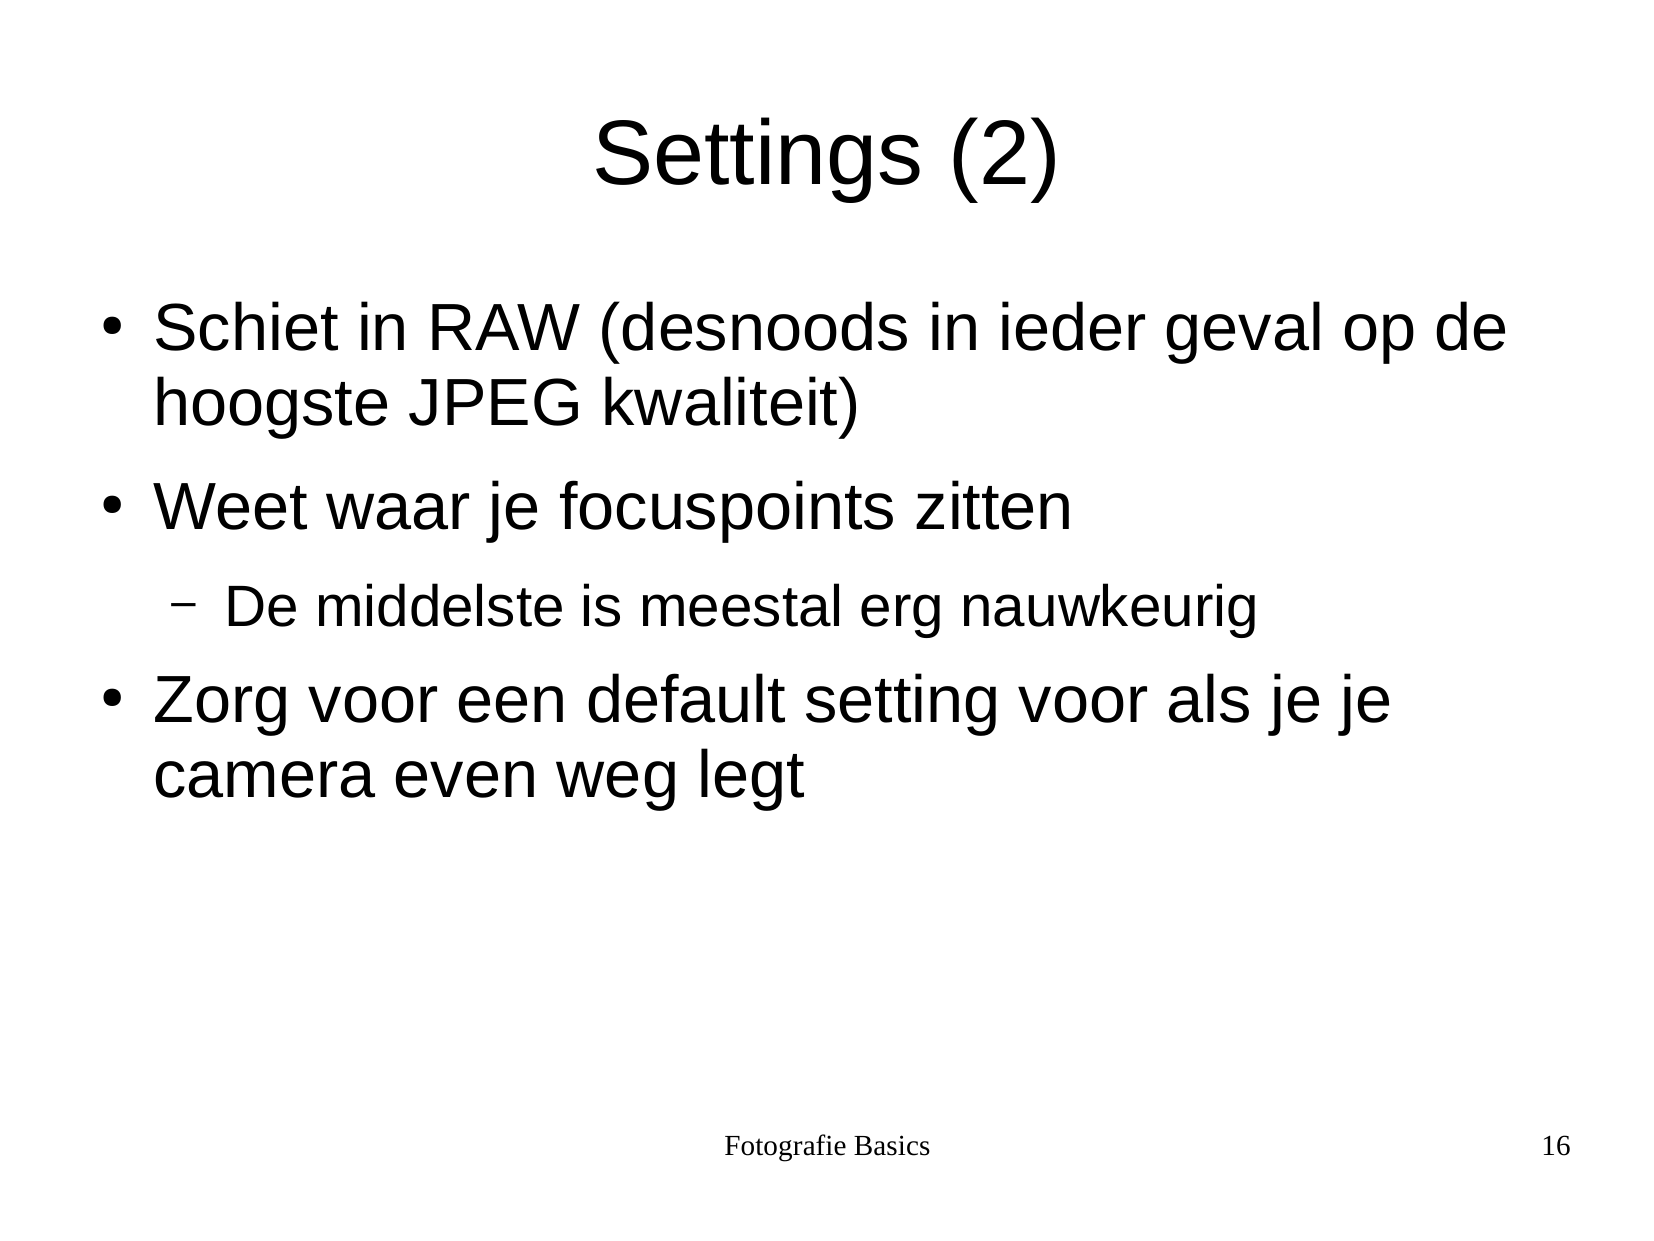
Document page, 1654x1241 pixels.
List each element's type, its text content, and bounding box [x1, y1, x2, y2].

title Settings (2) [82, 49, 1571, 257]
list Schiet in RAW (desnoods in ieder geval op de hoogste JPEG kwaliteit) Weet waar je focuspoints zitten De middelste is meestal erg nauwkeurig Zorg voor een default setting voor als je je camera even weg legt [82, 290, 1571, 1010]
